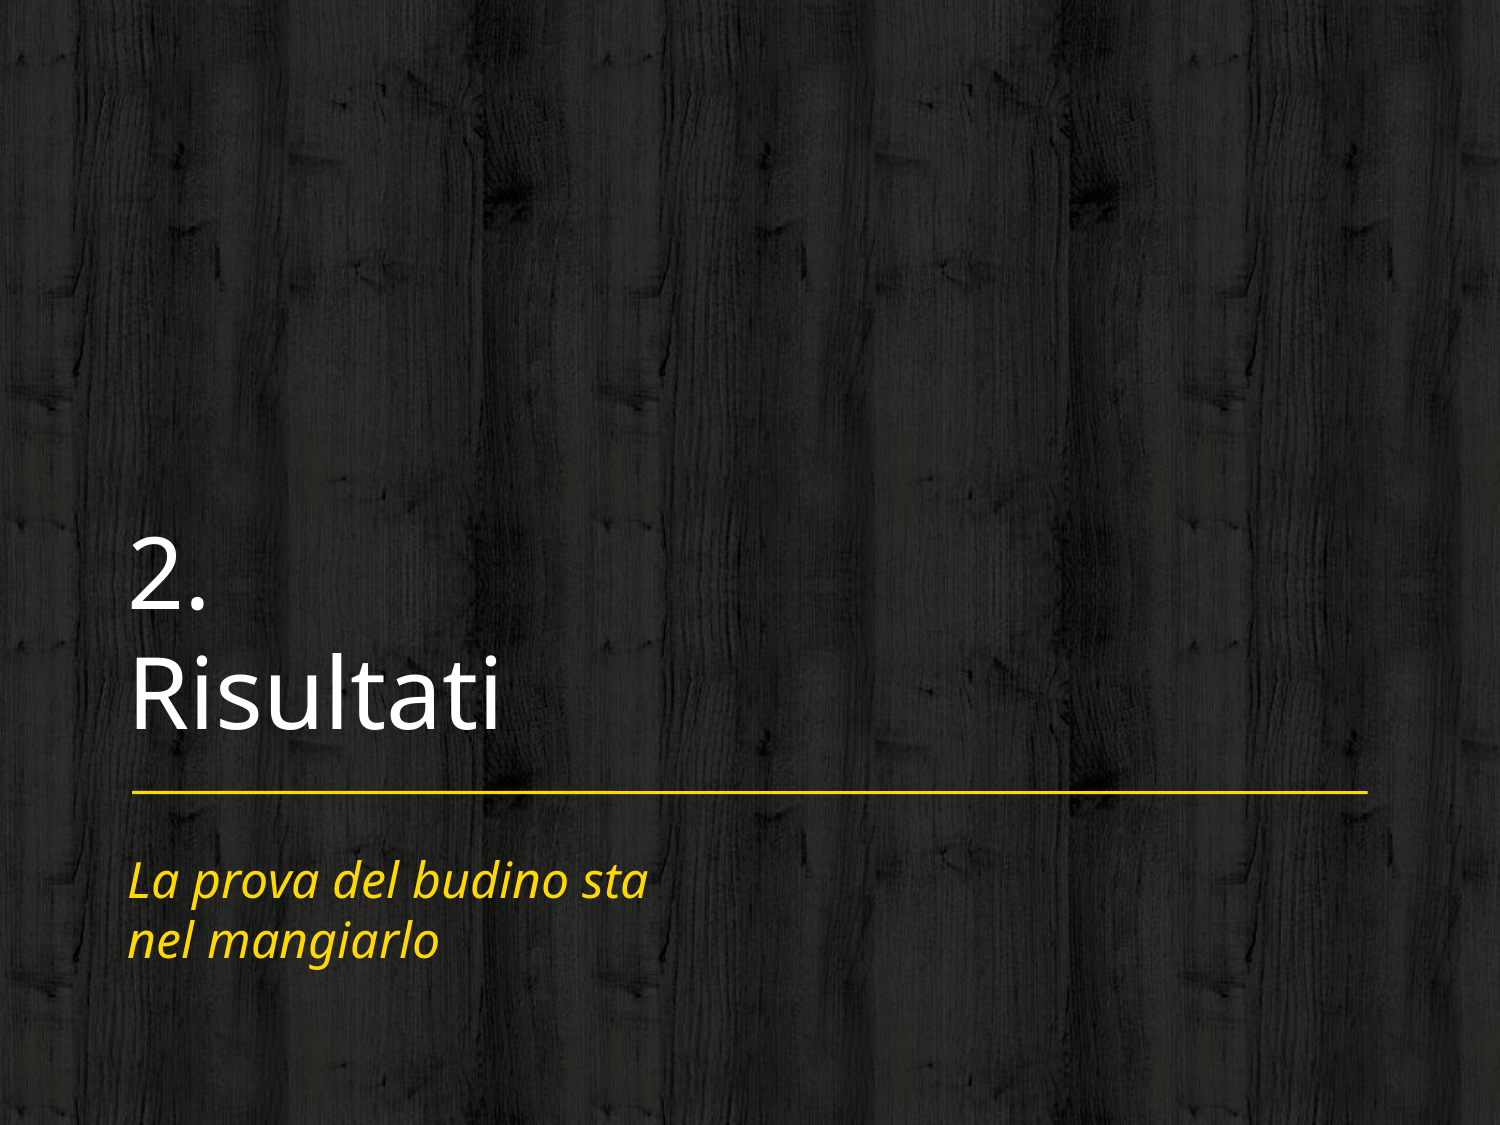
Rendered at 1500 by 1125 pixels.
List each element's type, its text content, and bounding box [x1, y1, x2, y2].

subtitle La prova del budino sta nel mangiarlo [112, 833, 790, 1006]
title 2. Risultati [112, 510, 790, 765]
picture [0, 0, 1500, 1125]
